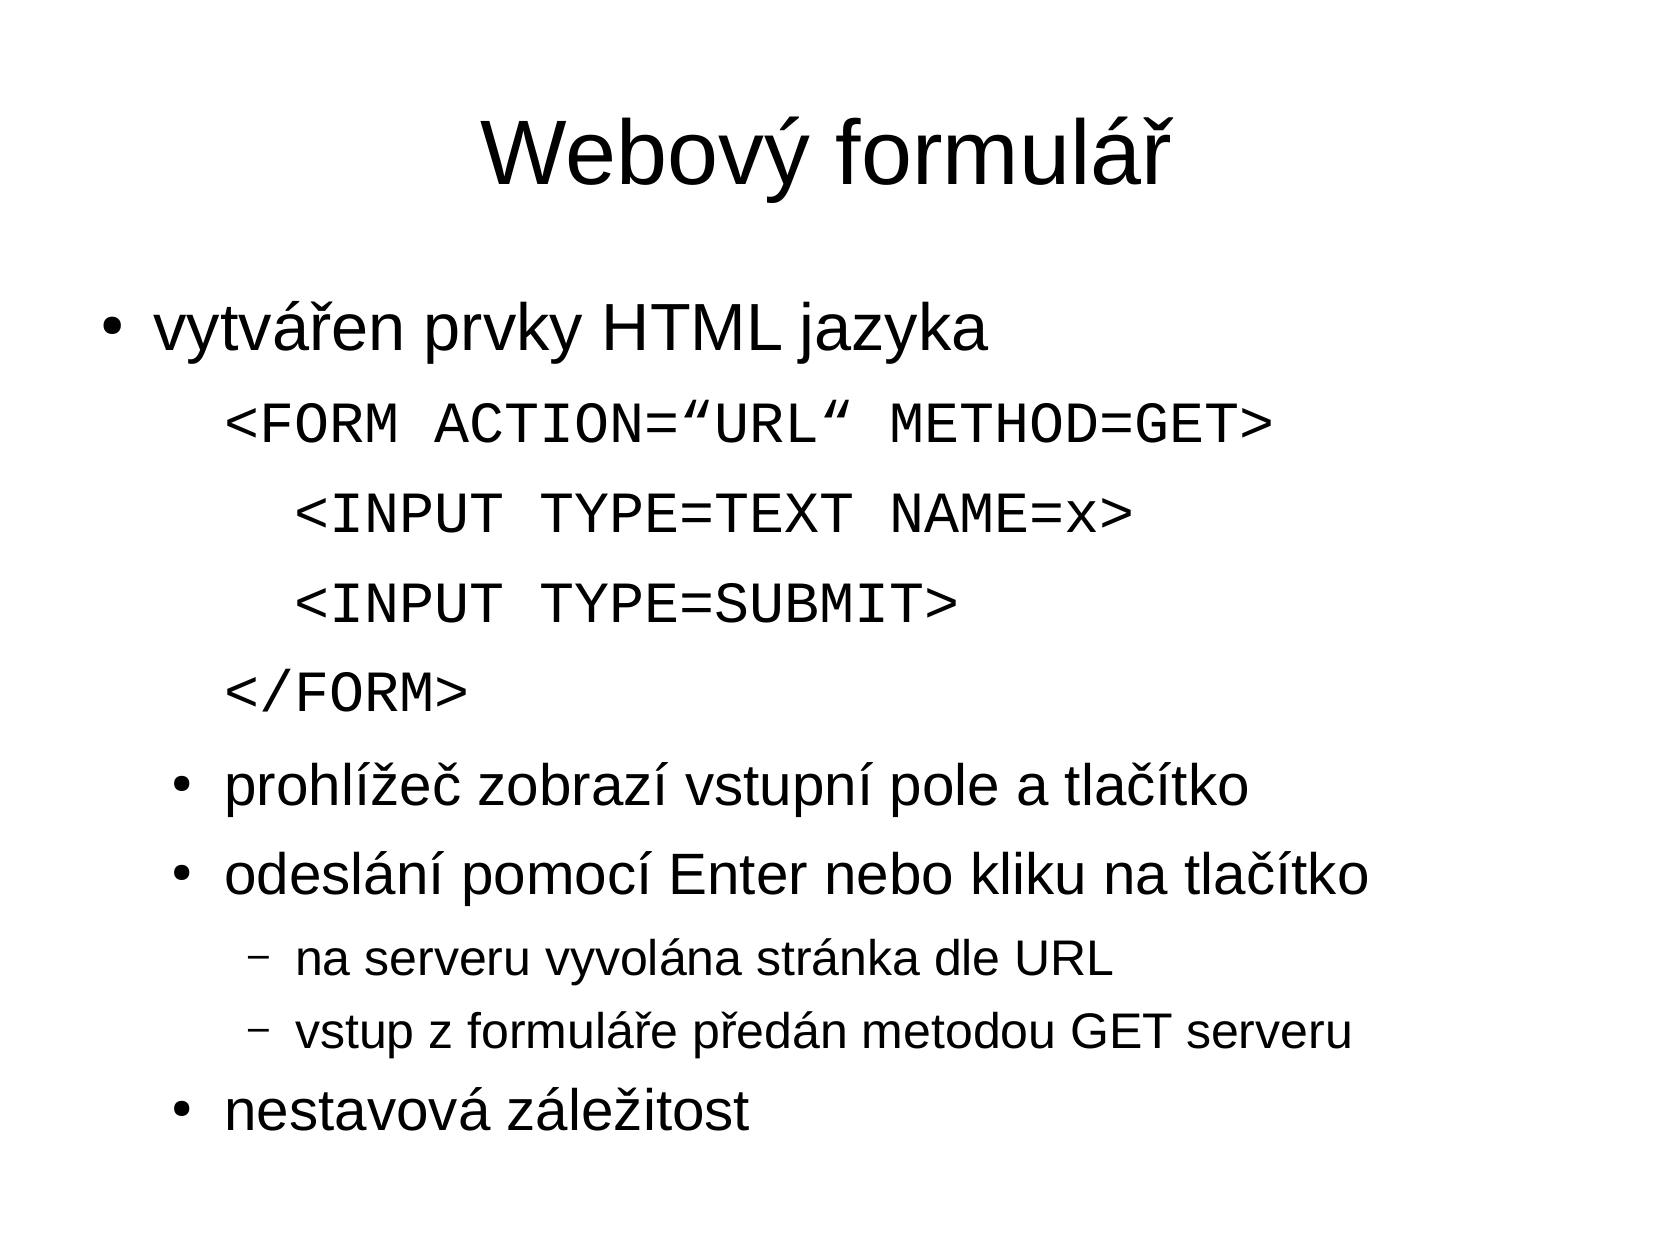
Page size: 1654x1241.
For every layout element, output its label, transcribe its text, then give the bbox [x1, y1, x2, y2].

list vytvářen prvky HTML jazyka <FORM ACTION=“URL“ METHOD=GET> <INPUT TYPE=TEXT NAME=x> <INPUT TYPE=SUBMIT> </FORM> prohlížeč zobrazí vstupní pole a tlačítko odeslání pomocí Enter nebo kliku na tlačítko na serveru vyvolána stránka dle URL vstup z formuláře předán metodou GET serveru nestavová záležitost [82, 290, 1571, 1129]
title Webový formulář [82, 56, 1571, 250]
